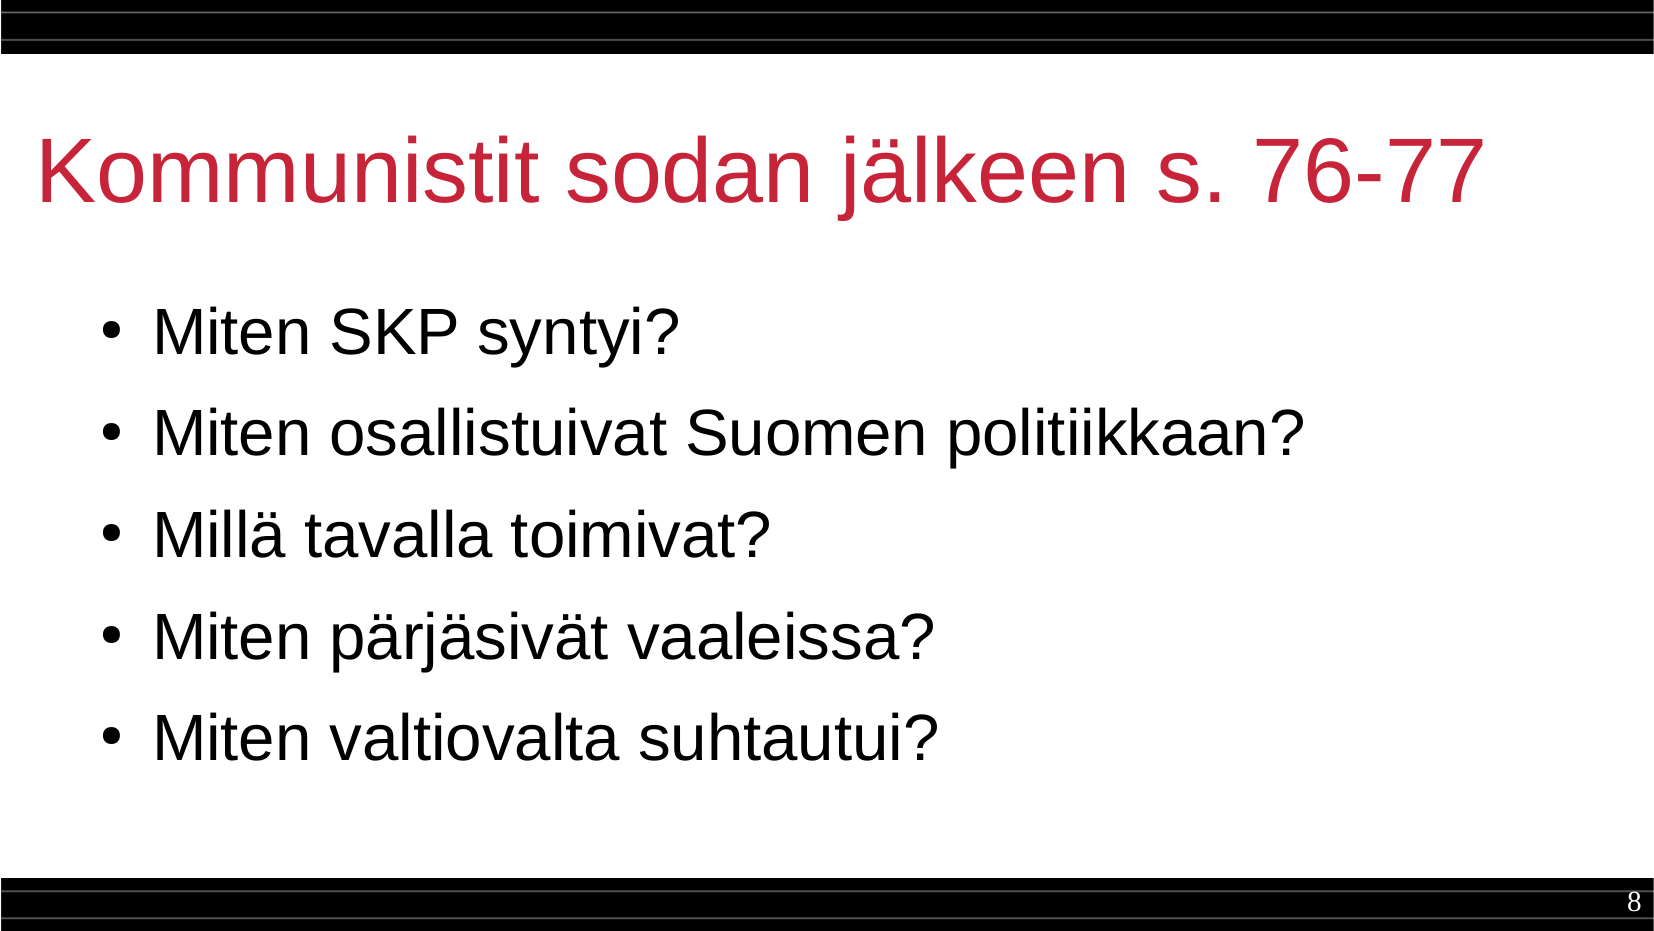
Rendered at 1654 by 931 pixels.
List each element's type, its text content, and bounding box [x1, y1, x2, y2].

picture [1, 0, 1654, 54]
picture [1, 878, 1654, 931]
list Miten SKP syntyi? Miten osallistuivat Suomen politiikkaan? Millä tavalla toimivat? Miten pärjäsivät vaaleissa? Miten valtiovalta suhtautui? [82, 295, 1571, 780]
title Kommunistit sodan jälkeen s. 76-77 [35, 67, 1630, 273]
